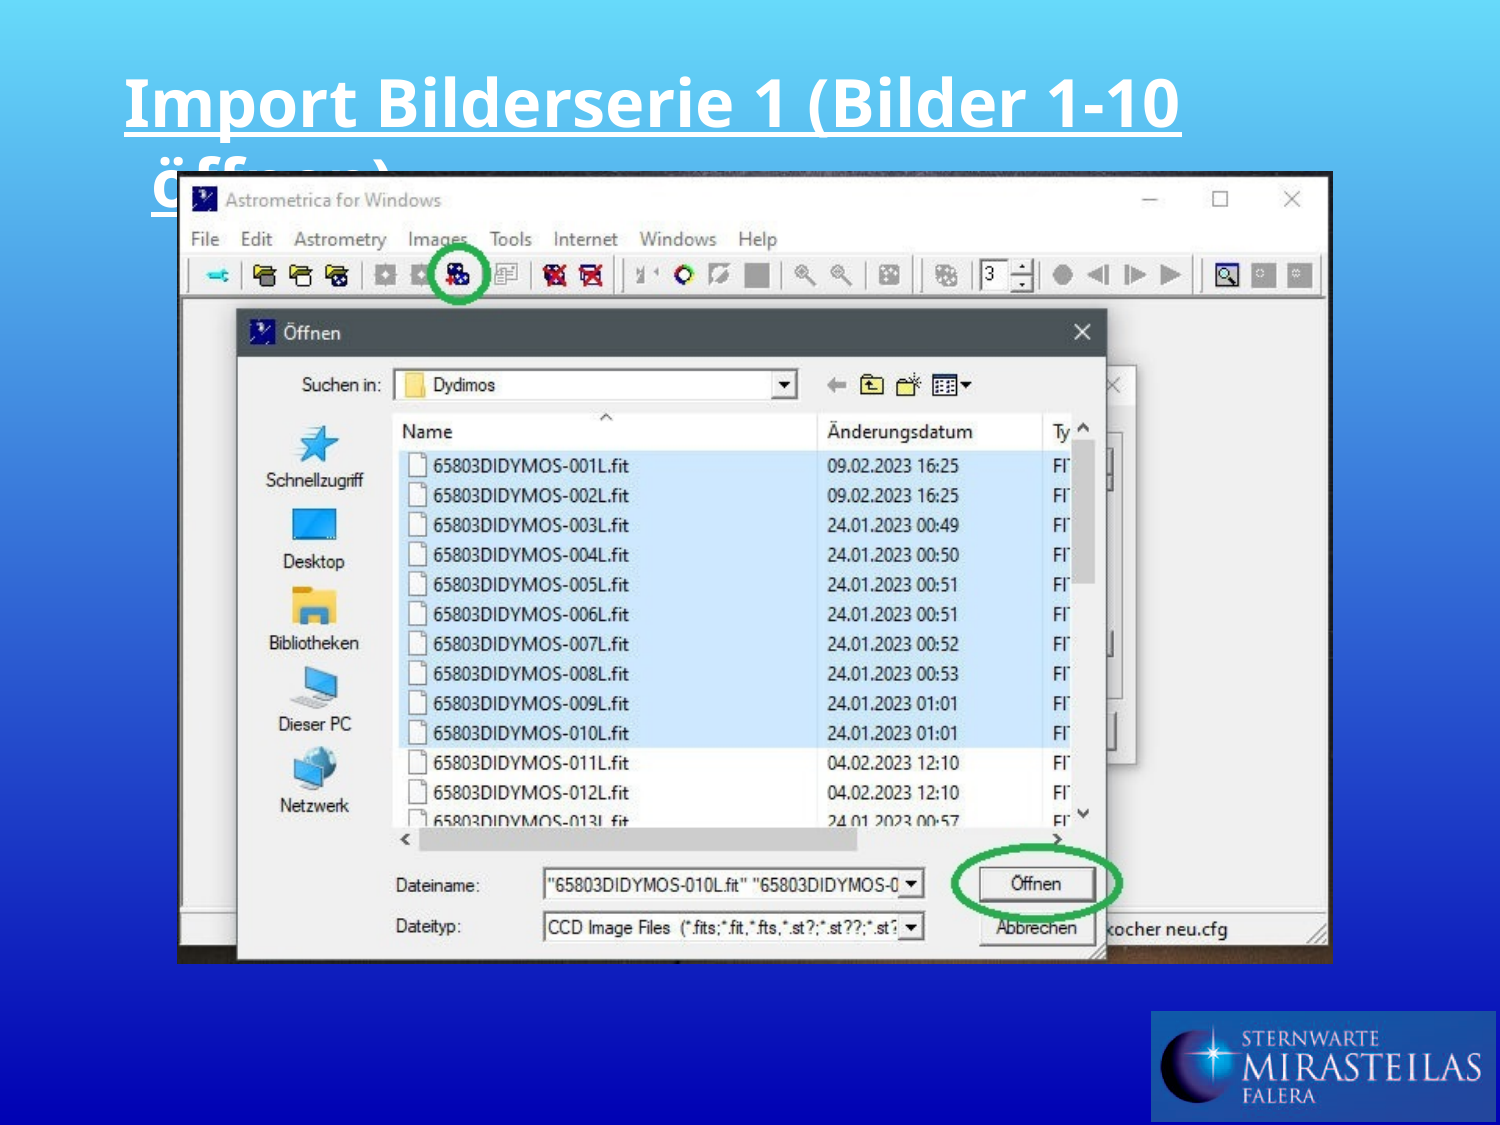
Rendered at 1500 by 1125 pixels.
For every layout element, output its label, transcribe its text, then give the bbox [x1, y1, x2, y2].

text_box Import Bilderserie 1 (Bilder 1-10 öffnen) Beispiel Didymos 3x 10 Bilder [94, 53, 1430, 680]
picture [177, 171, 1333, 964]
picture [1151, 1011, 1496, 1122]
